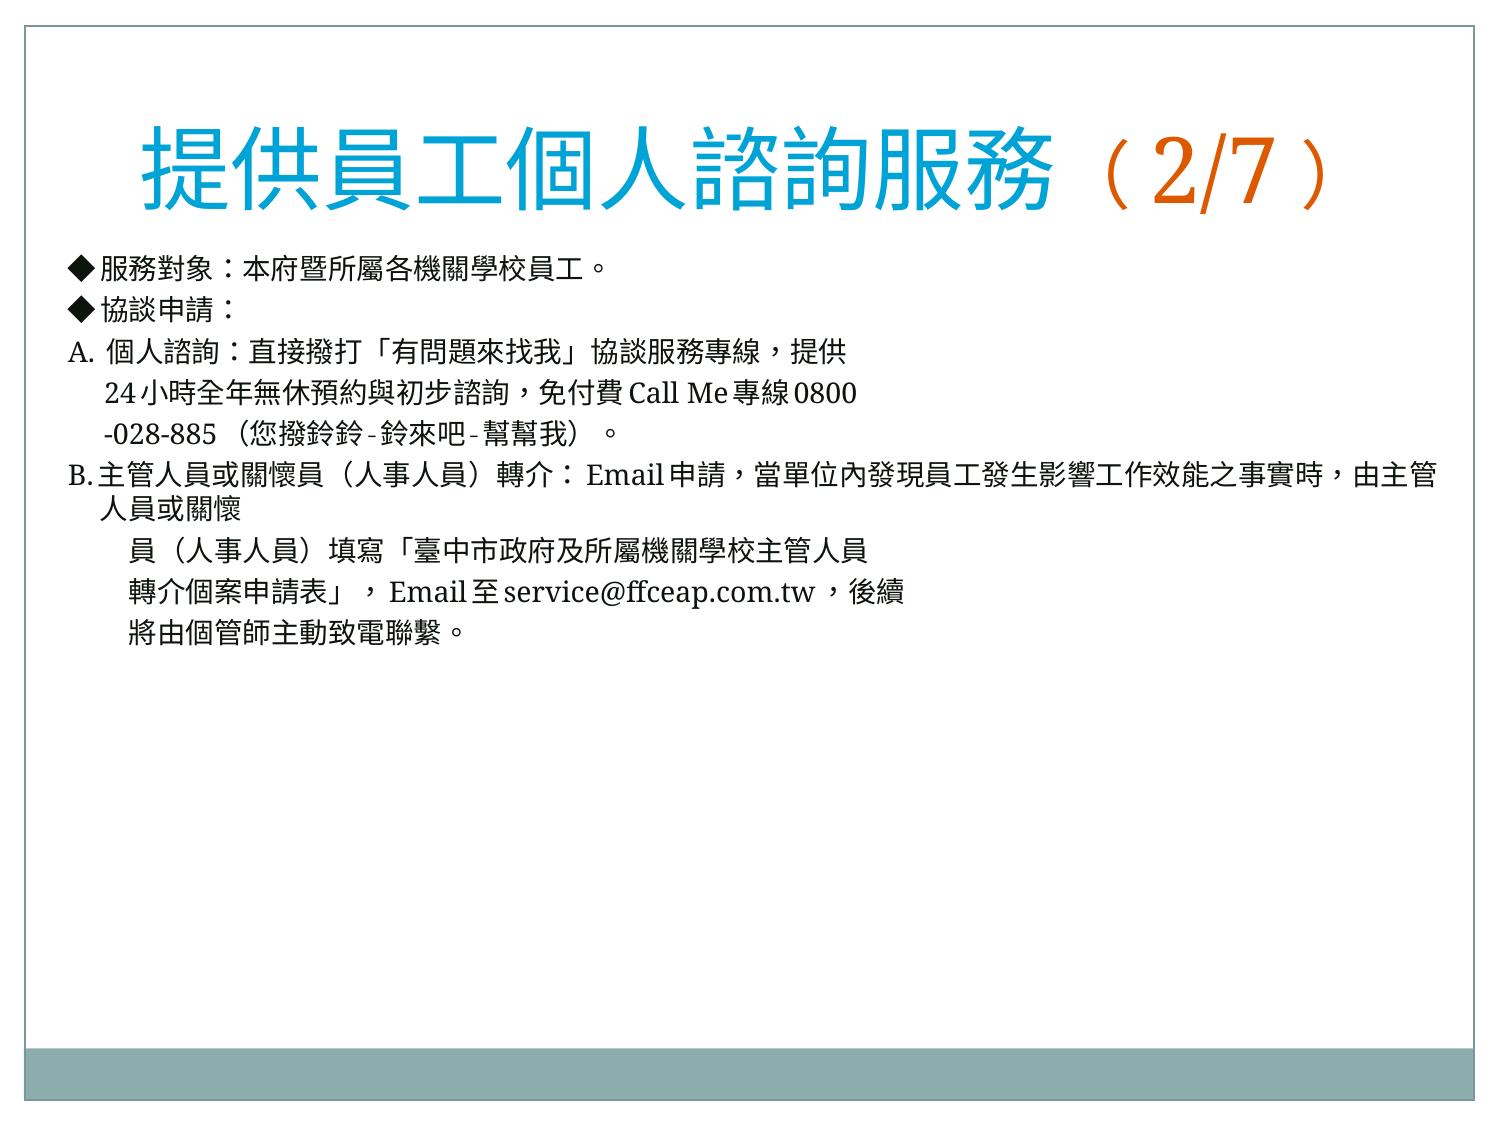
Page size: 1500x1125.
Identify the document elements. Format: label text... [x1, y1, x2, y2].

text_box ◆服務對象：本府暨所屬各機關學校員工。 ◆協談申請： A. 個人諮詢：直接撥打「有問題來找我」協談服務專線，提供 24小時全年無休預約與初步諮詢，免付費Call Me專線0800 -028-885（您撥鈴鈴-鈴來吧-幫幫我）。 B.主管人員或關懷員（人事人員）轉介：Email申請，當單位內發現員工發生影響工作效能之事實時，由主管人員或關懷 員（人事人員）填寫「臺中市政府及所屬機關學校主管人員 轉介個案申請表」，Email至service@ffceap.com.tw，後續 將由個管師主動致電聯繫。 [53, 243, 1455, 658]
text_box 提供員工個人諮詢服務（2/7） [56, 89, 1458, 244]
